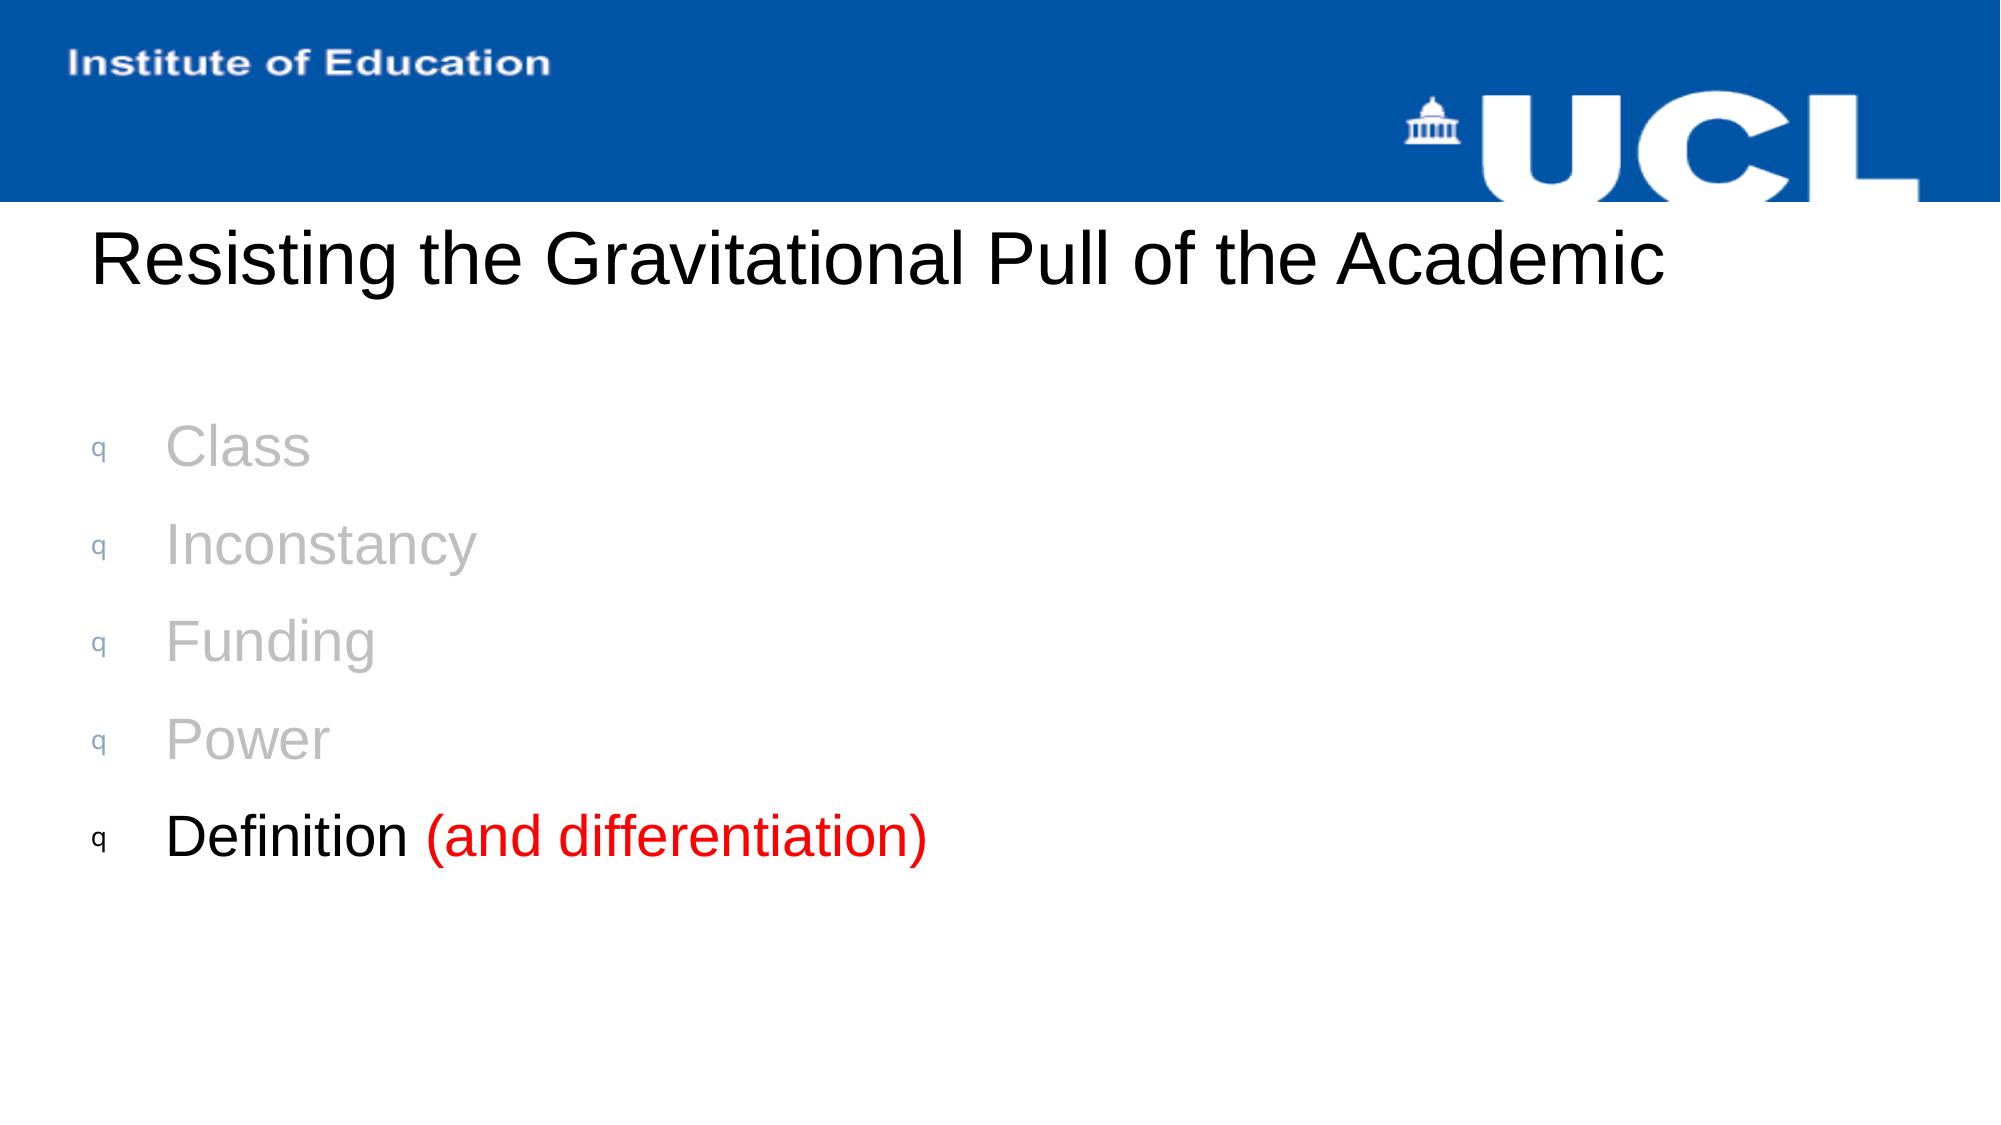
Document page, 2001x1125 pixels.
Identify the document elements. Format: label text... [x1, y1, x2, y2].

text_box Class Inconstancy Funding Power Definition (and differentiation) [76, 374, 1805, 877]
text_box Resisting the Gravitational Pull of the Academic [76, 208, 1773, 308]
